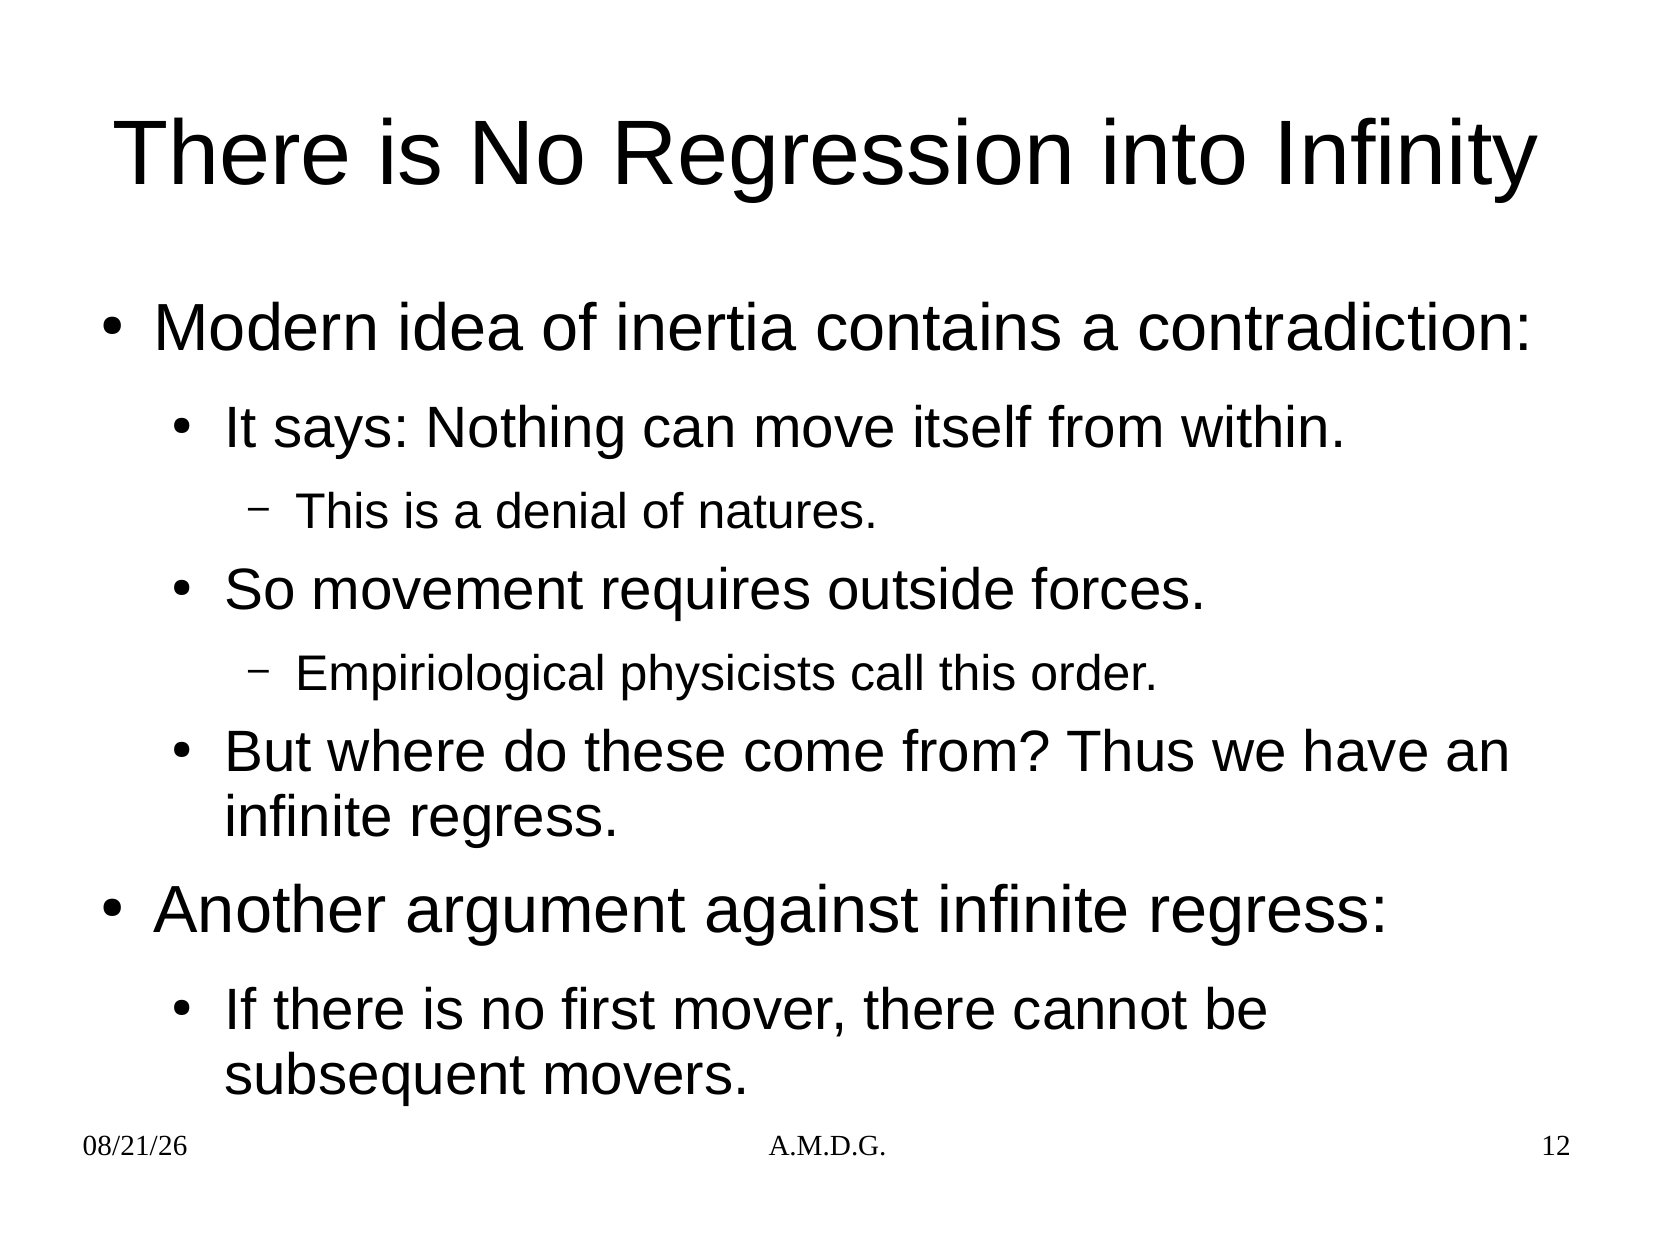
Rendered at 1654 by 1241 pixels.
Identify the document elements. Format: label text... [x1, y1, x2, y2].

title There is No Regression into Infinity [82, 49, 1571, 257]
list Modern idea of inertia contains a contradiction: It says: Nothing can move itself from within. This is a denial of natures. So movement requires outside forces. Empiriological physicists call this order. But where do these come from? Thus we have an infinite regress. Another argument against infinite regress: If there is no first mover, there cannot be subsequent movers. [82, 290, 1571, 1109]
